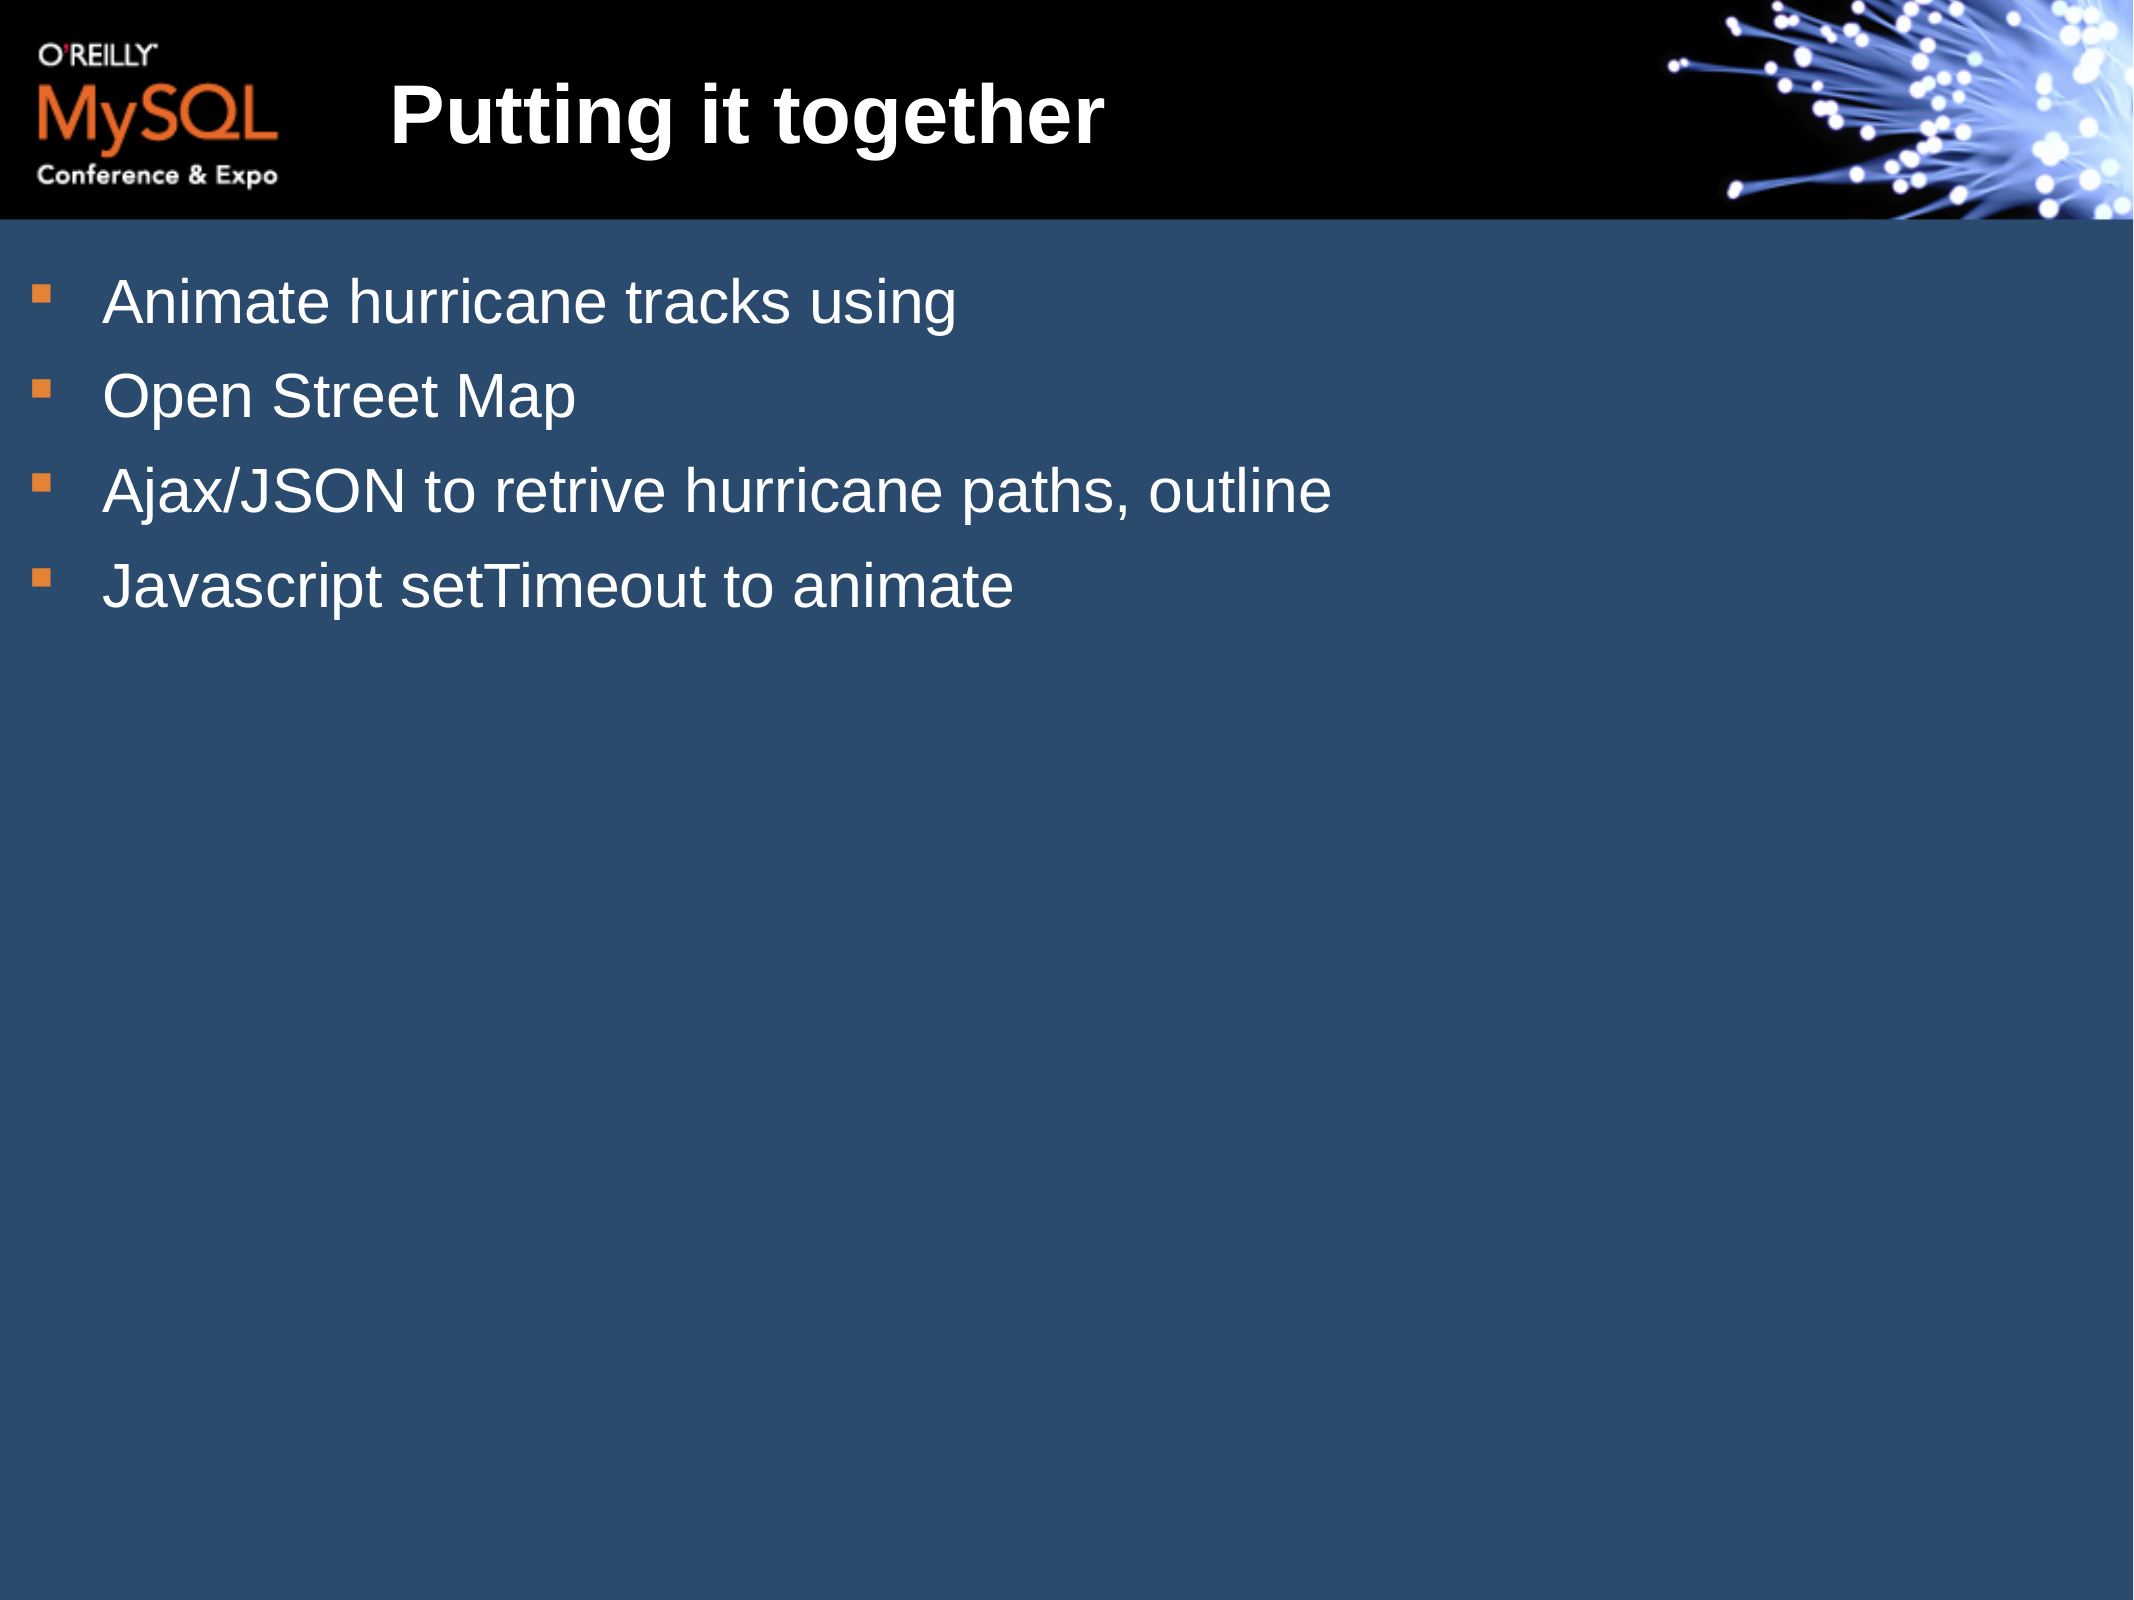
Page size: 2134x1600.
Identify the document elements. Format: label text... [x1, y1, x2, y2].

list Animate hurricane tracks using Open Street Map Ajax/JSON to retrive hurricane paths, outline Javascript setTimeout to animate [0, 258, 2100, 1333]
title Putting it together [381, 36, 2103, 193]
picture [0, 0, 2134, 1600]
